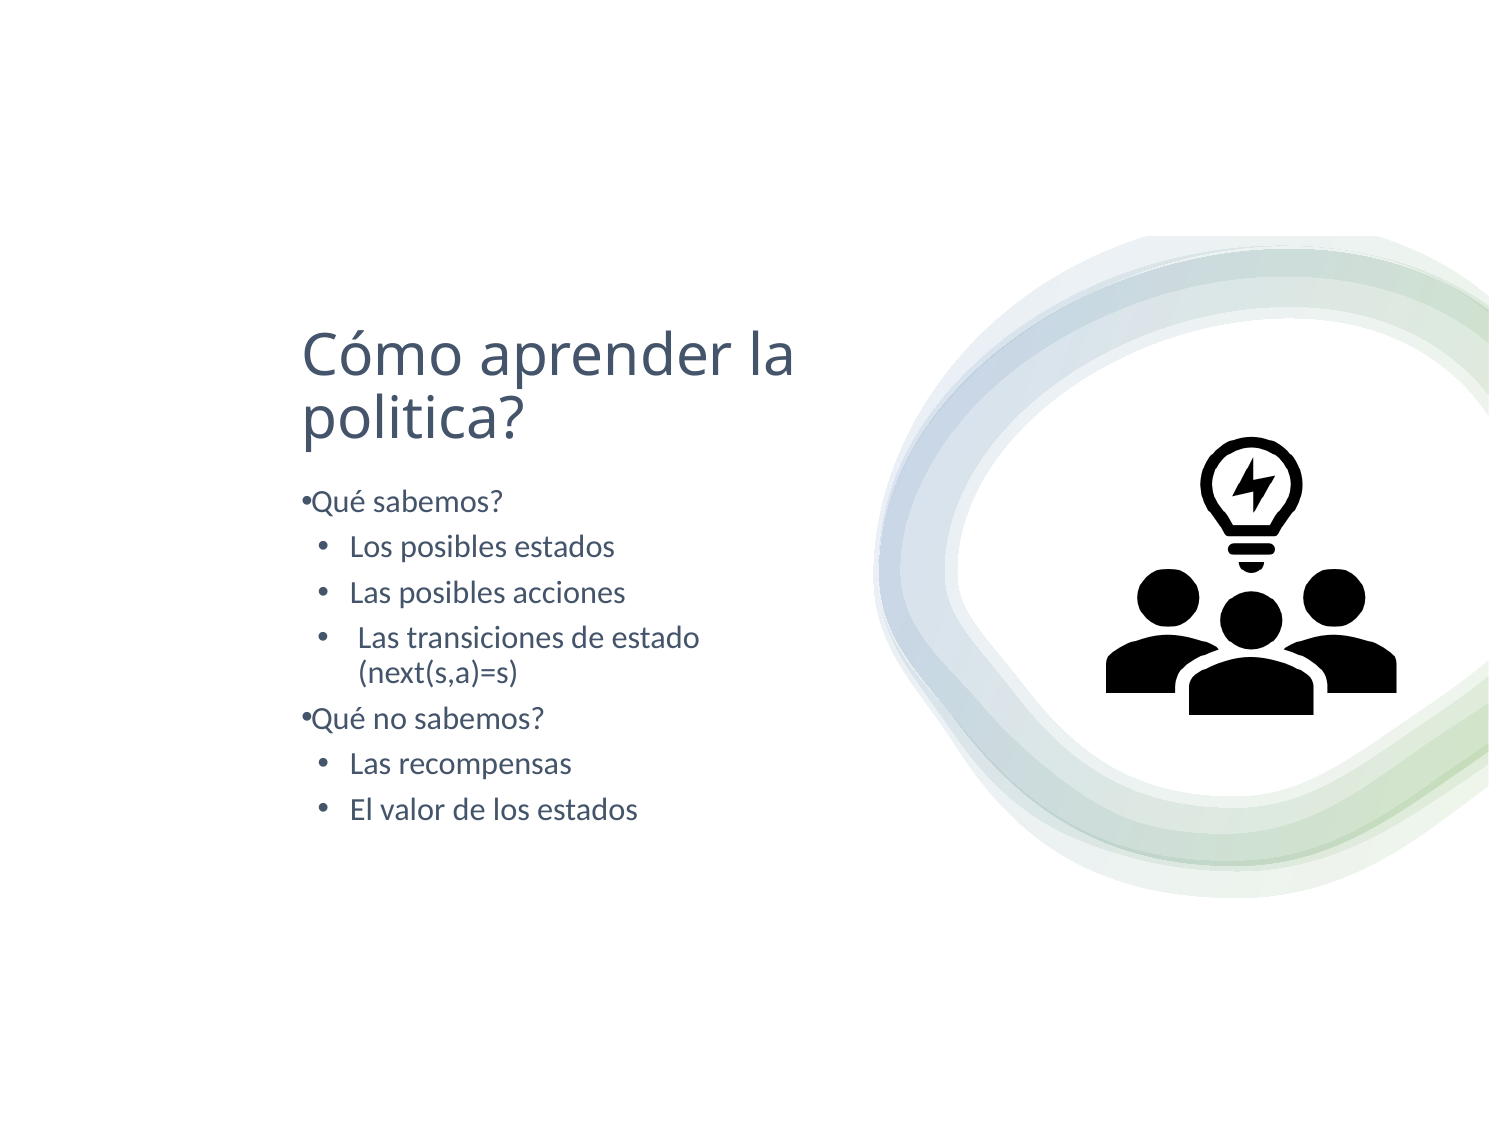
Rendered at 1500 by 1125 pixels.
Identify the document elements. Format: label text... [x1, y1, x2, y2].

title Cómo aprender la politica? [286, 315, 812, 460]
text_box Qué sabemos? Los posibles estados Las posibles acciones Las transiciones de estado (next(s,a)=s) Qué no sabemos? Las recompensas El valor de los estados [286, 475, 812, 836]
text_box [147, 177, 1494, 915]
picture [1058, 397, 1441, 756]
